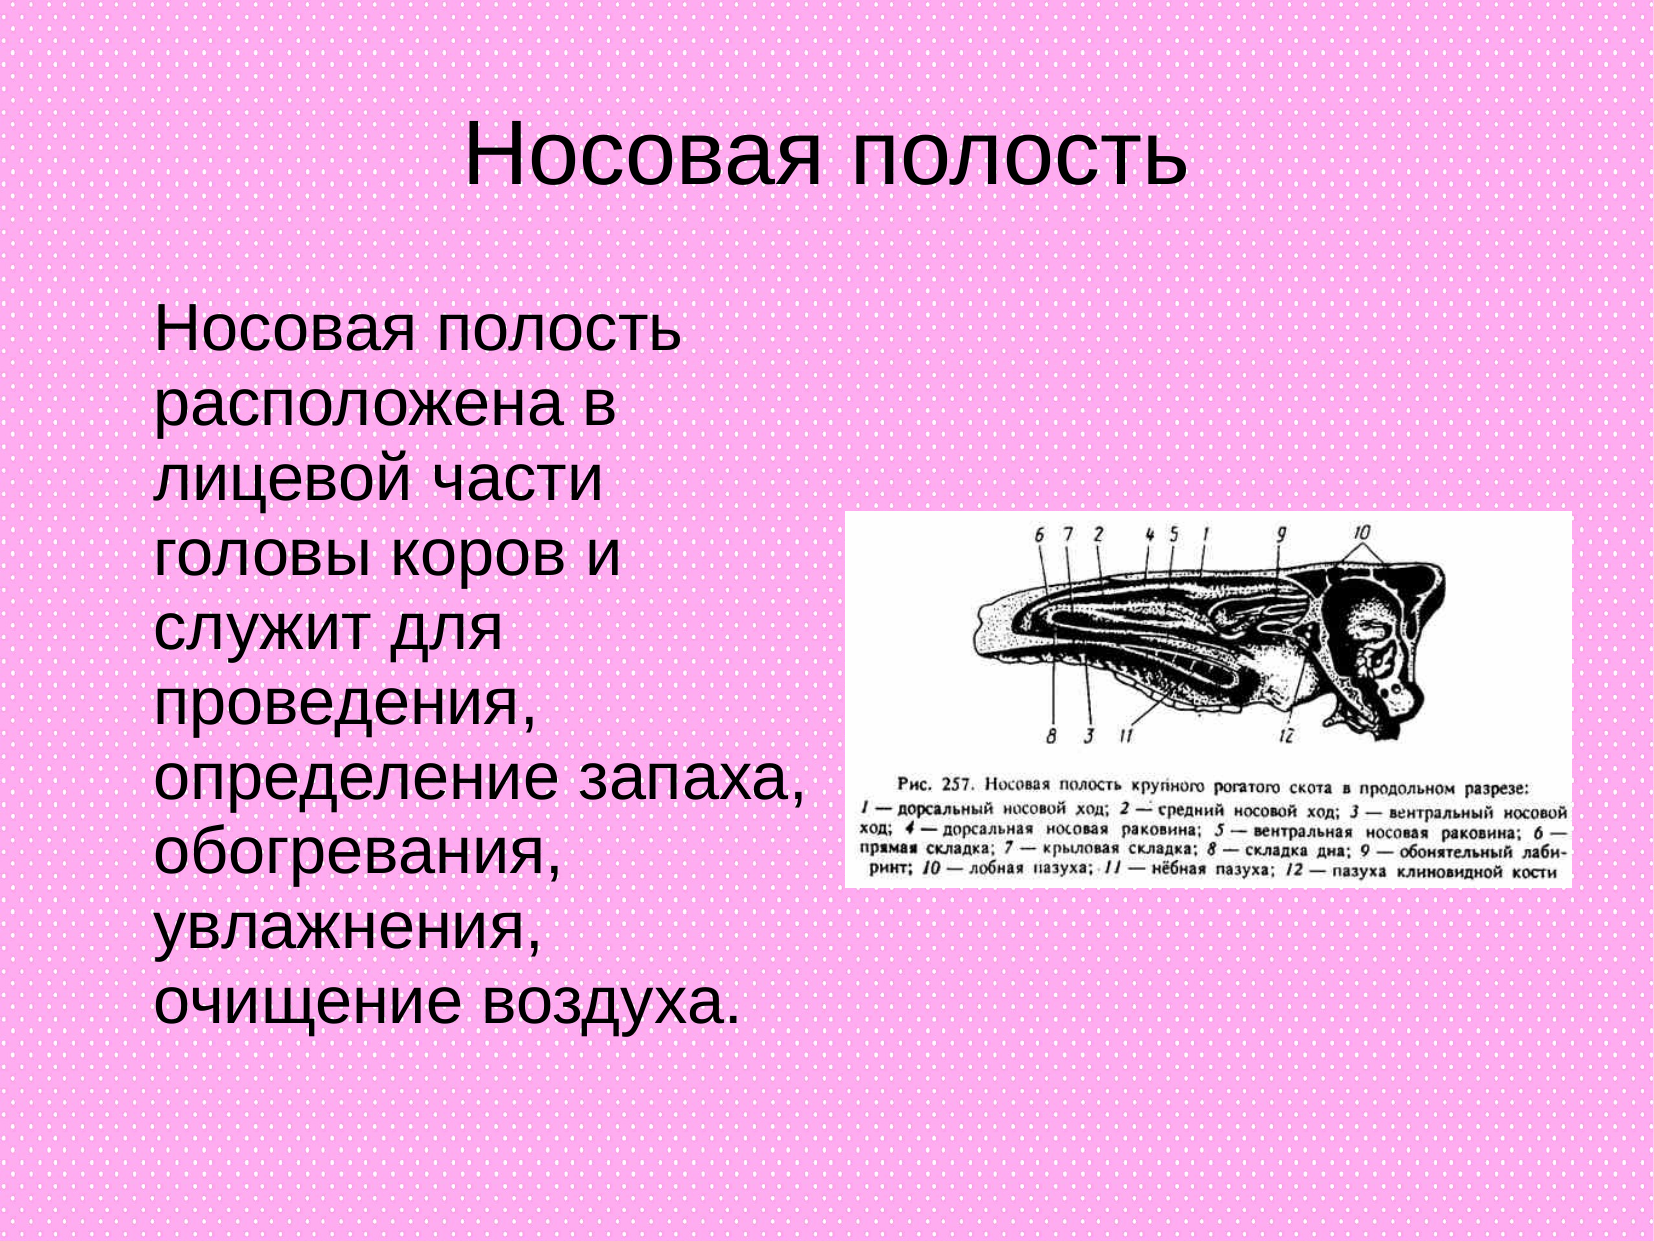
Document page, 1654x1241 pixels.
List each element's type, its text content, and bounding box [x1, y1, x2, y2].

list Носовая полость расположена в лицевой части головы коров и служит для проведения, определение запаха, обогревания, увлажнения, очищение воздуха. [82, 290, 809, 1109]
picture [0, 0, 1654, 1241]
title Носовая полость [82, 49, 1571, 257]
